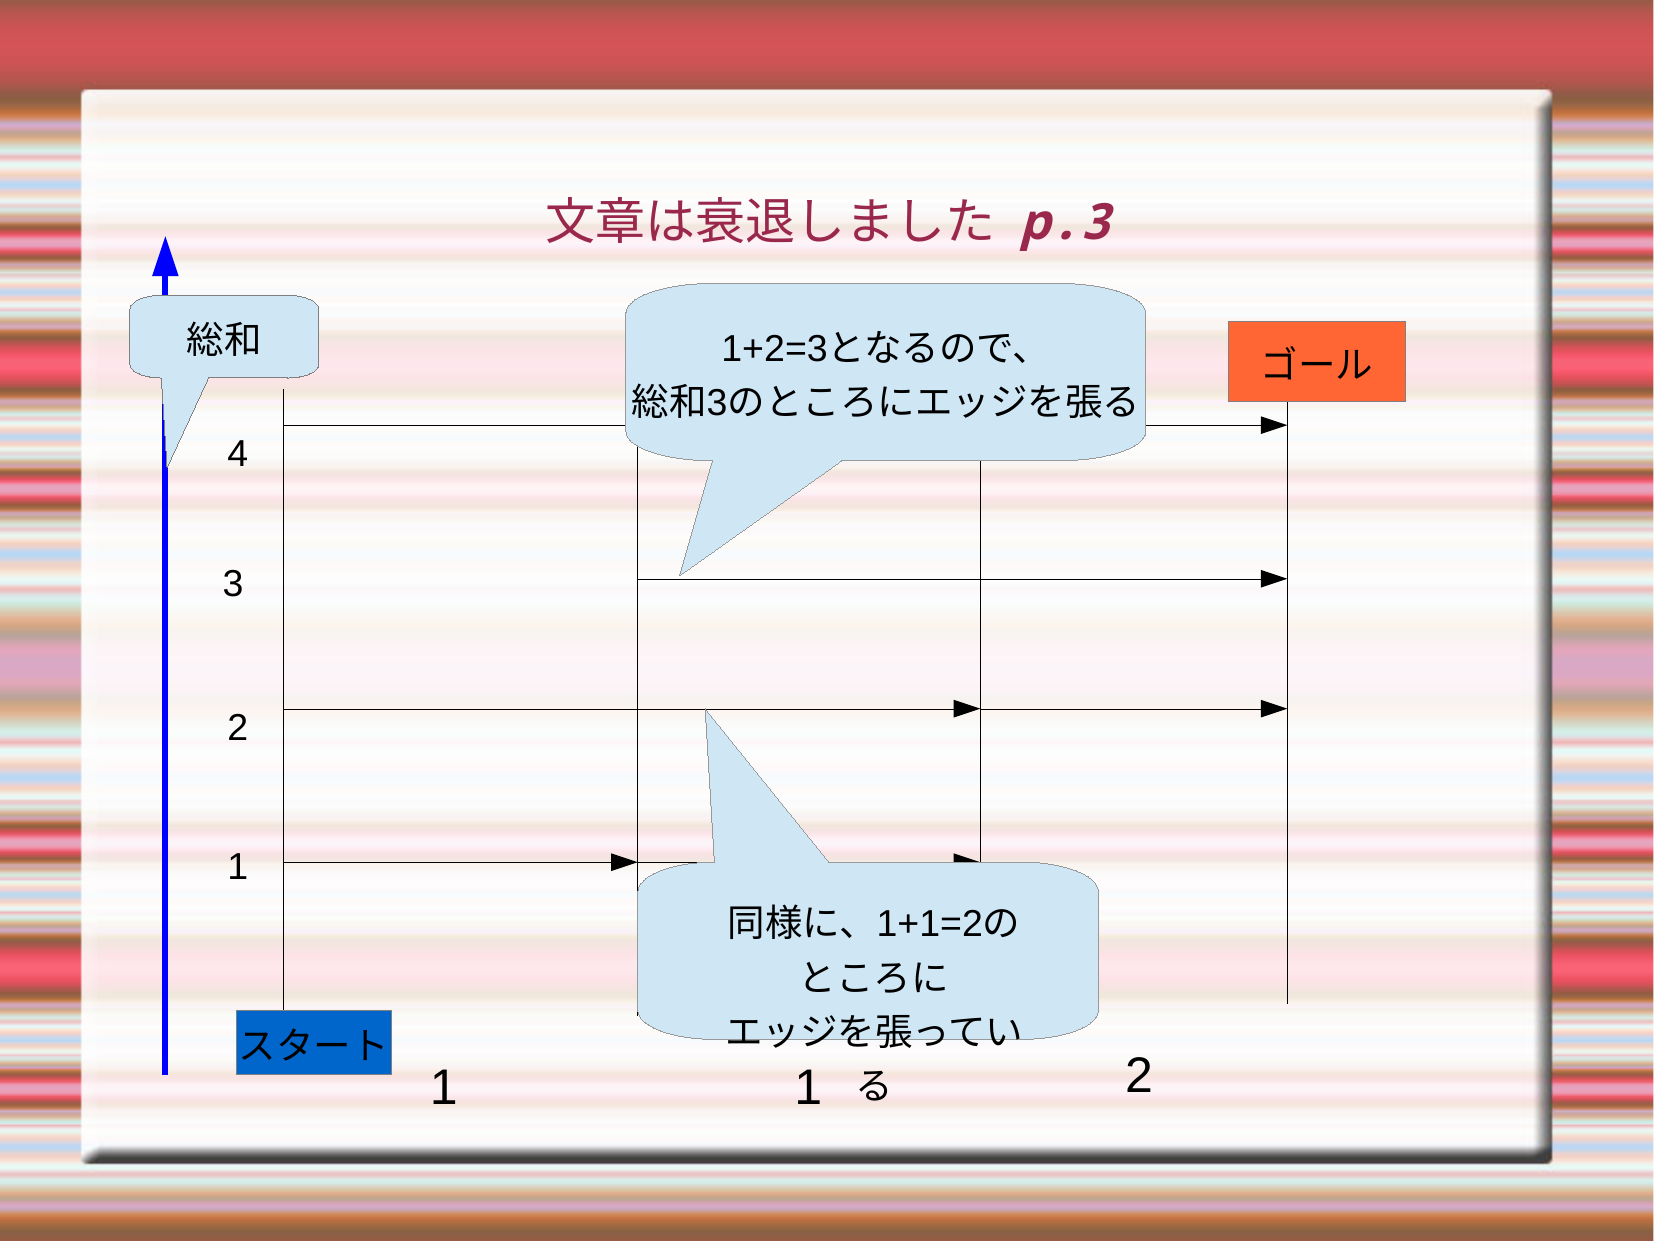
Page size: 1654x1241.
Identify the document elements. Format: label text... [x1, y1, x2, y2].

text_box 1 [779, 1051, 886, 1123]
text_box [637, 708, 1099, 1040]
text_box 1 [869, 1093, 877, 1098]
text_box 1+2=3となるので、 総和3のところにエッジを張る [625, 283, 1146, 576]
picture [0, 0, 1654, 1241]
text_box 1 [415, 1051, 473, 1123]
text_box 2 [1110, 1039, 1168, 1111]
text_box スタート [236, 1010, 392, 1075]
text_box 1 [212, 838, 263, 896]
text_box 4 [212, 425, 263, 483]
title 文章は衰退しました p.3 [121, 114, 1534, 322]
text_box 3 [207, 555, 259, 624]
text_box 2 [212, 699, 263, 756]
text_box 総和 [129, 295, 319, 468]
text_box 同様に、1+1=2のところに エッジを張っている [708, 885, 1040, 1042]
text_box ゴール [1228, 321, 1406, 402]
